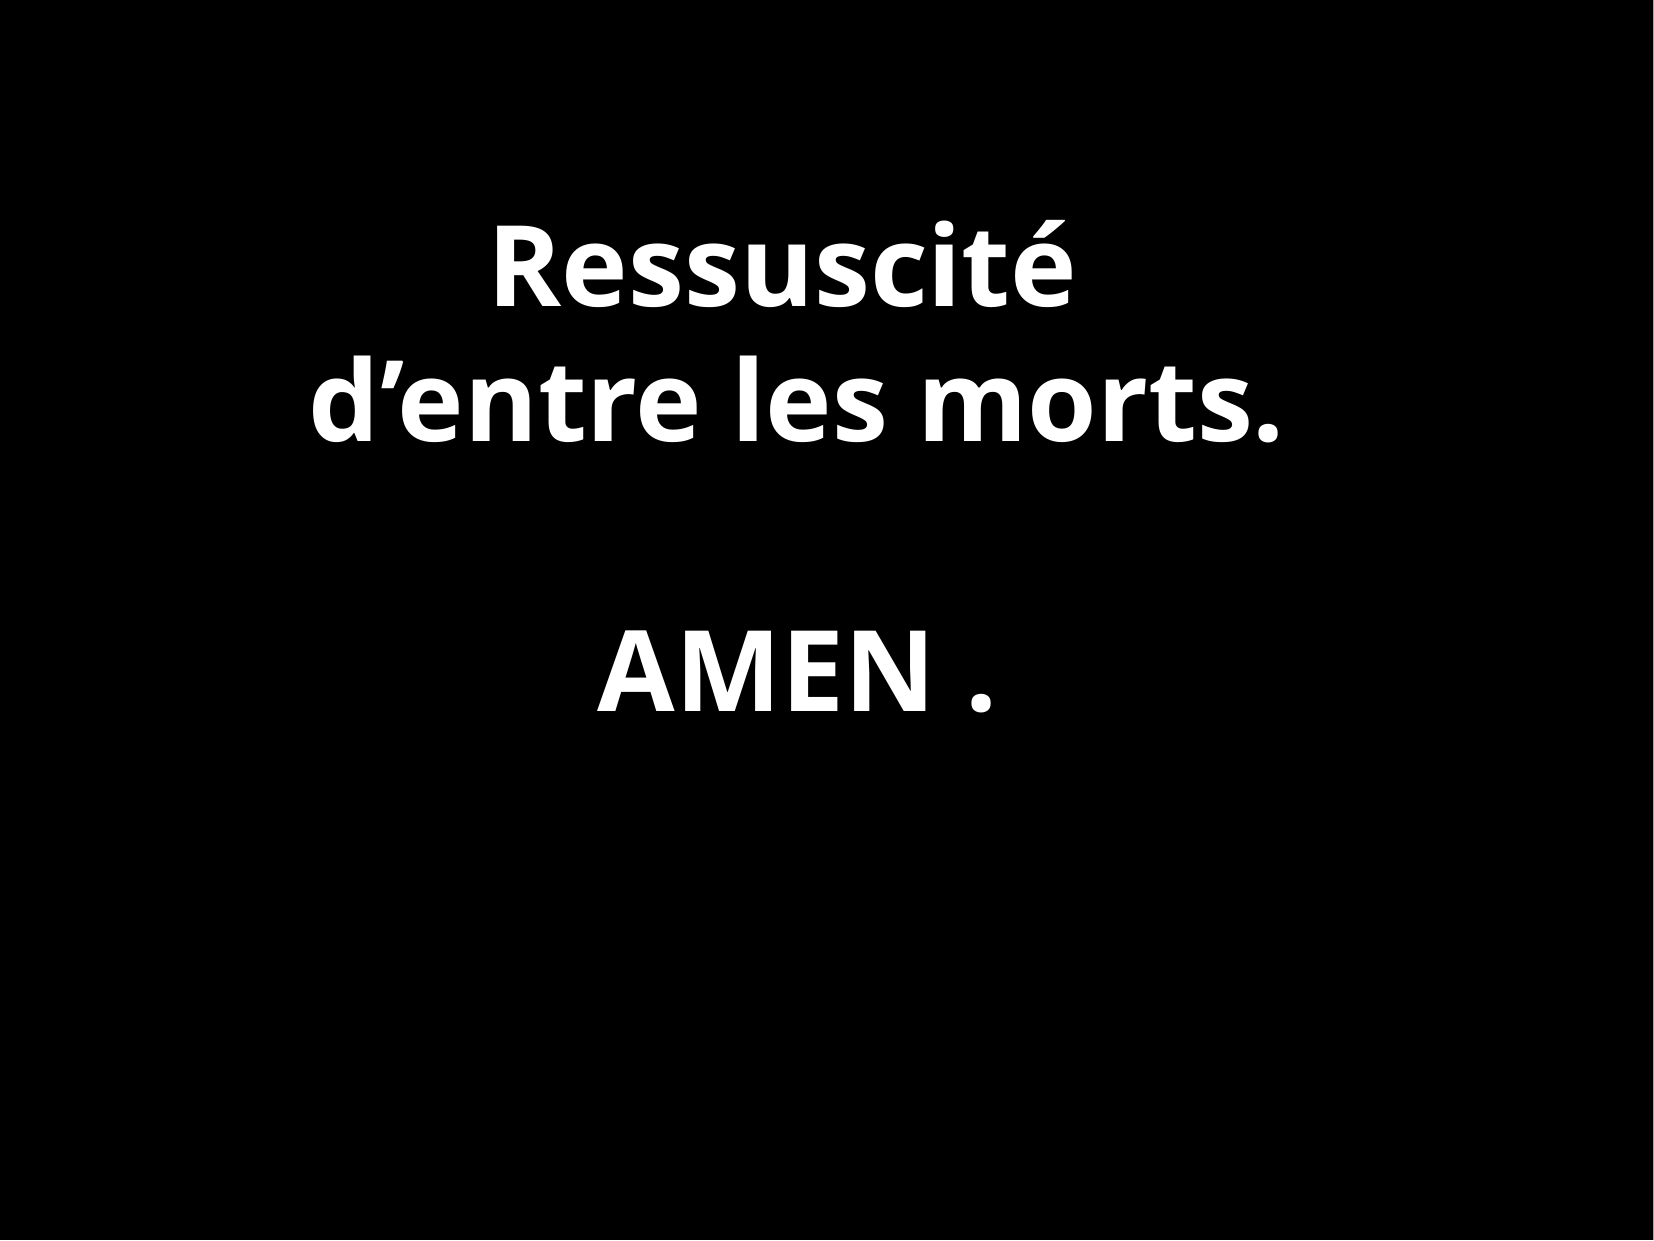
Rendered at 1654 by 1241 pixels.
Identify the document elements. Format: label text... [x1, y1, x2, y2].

text_box Ressuscité d’entre les morts. AMEN . [88, 88, 1507, 975]
